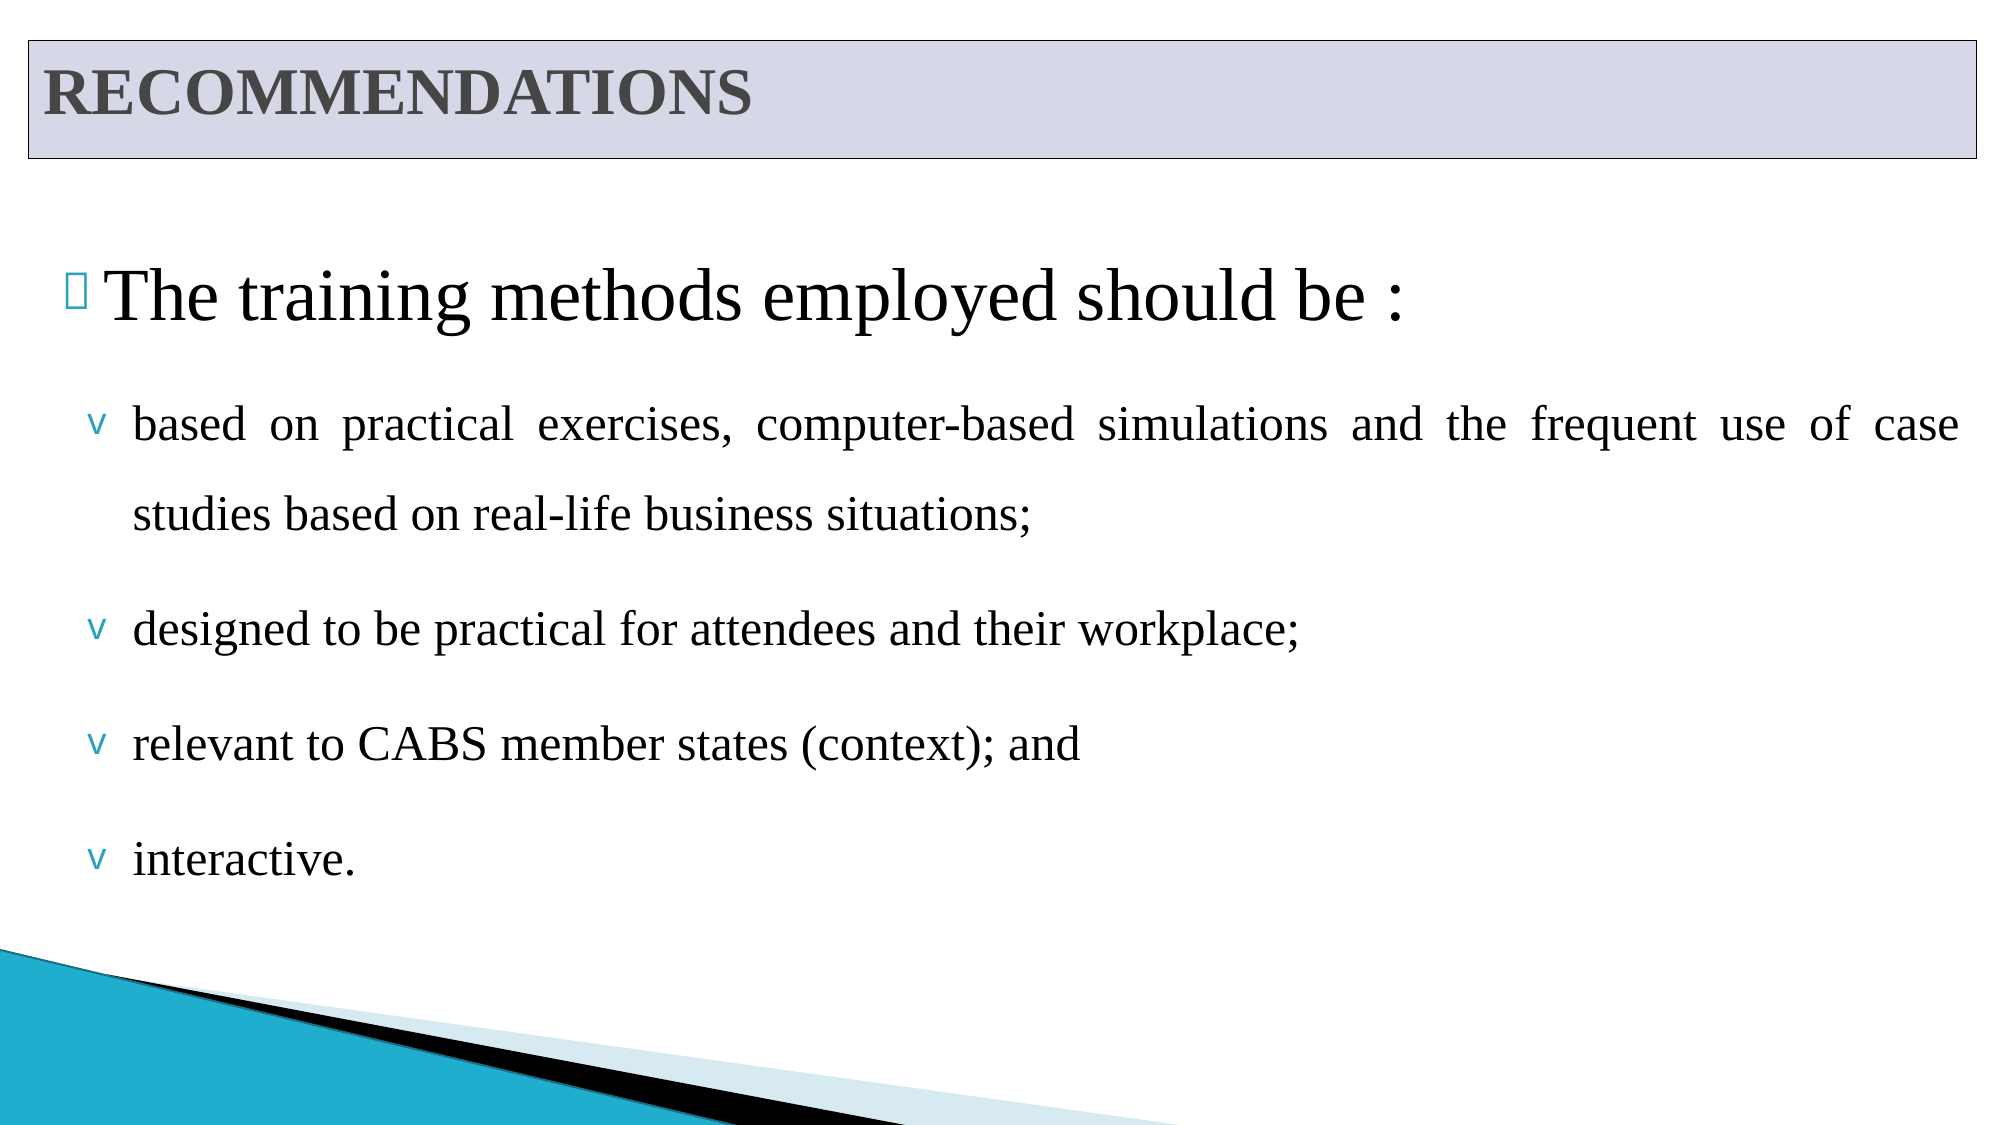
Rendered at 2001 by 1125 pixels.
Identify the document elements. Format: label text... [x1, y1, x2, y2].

title RECOMMENDATIONS [28, 40, 1977, 159]
list The training methods employed should be : based on practical exercises, computer-based simulations and the frequent use of case studies based on real-life business situations; designed to be practical for attendees and their workplace; relevant to CABS member states (context); and interactive. [28, 192, 1977, 1015]
